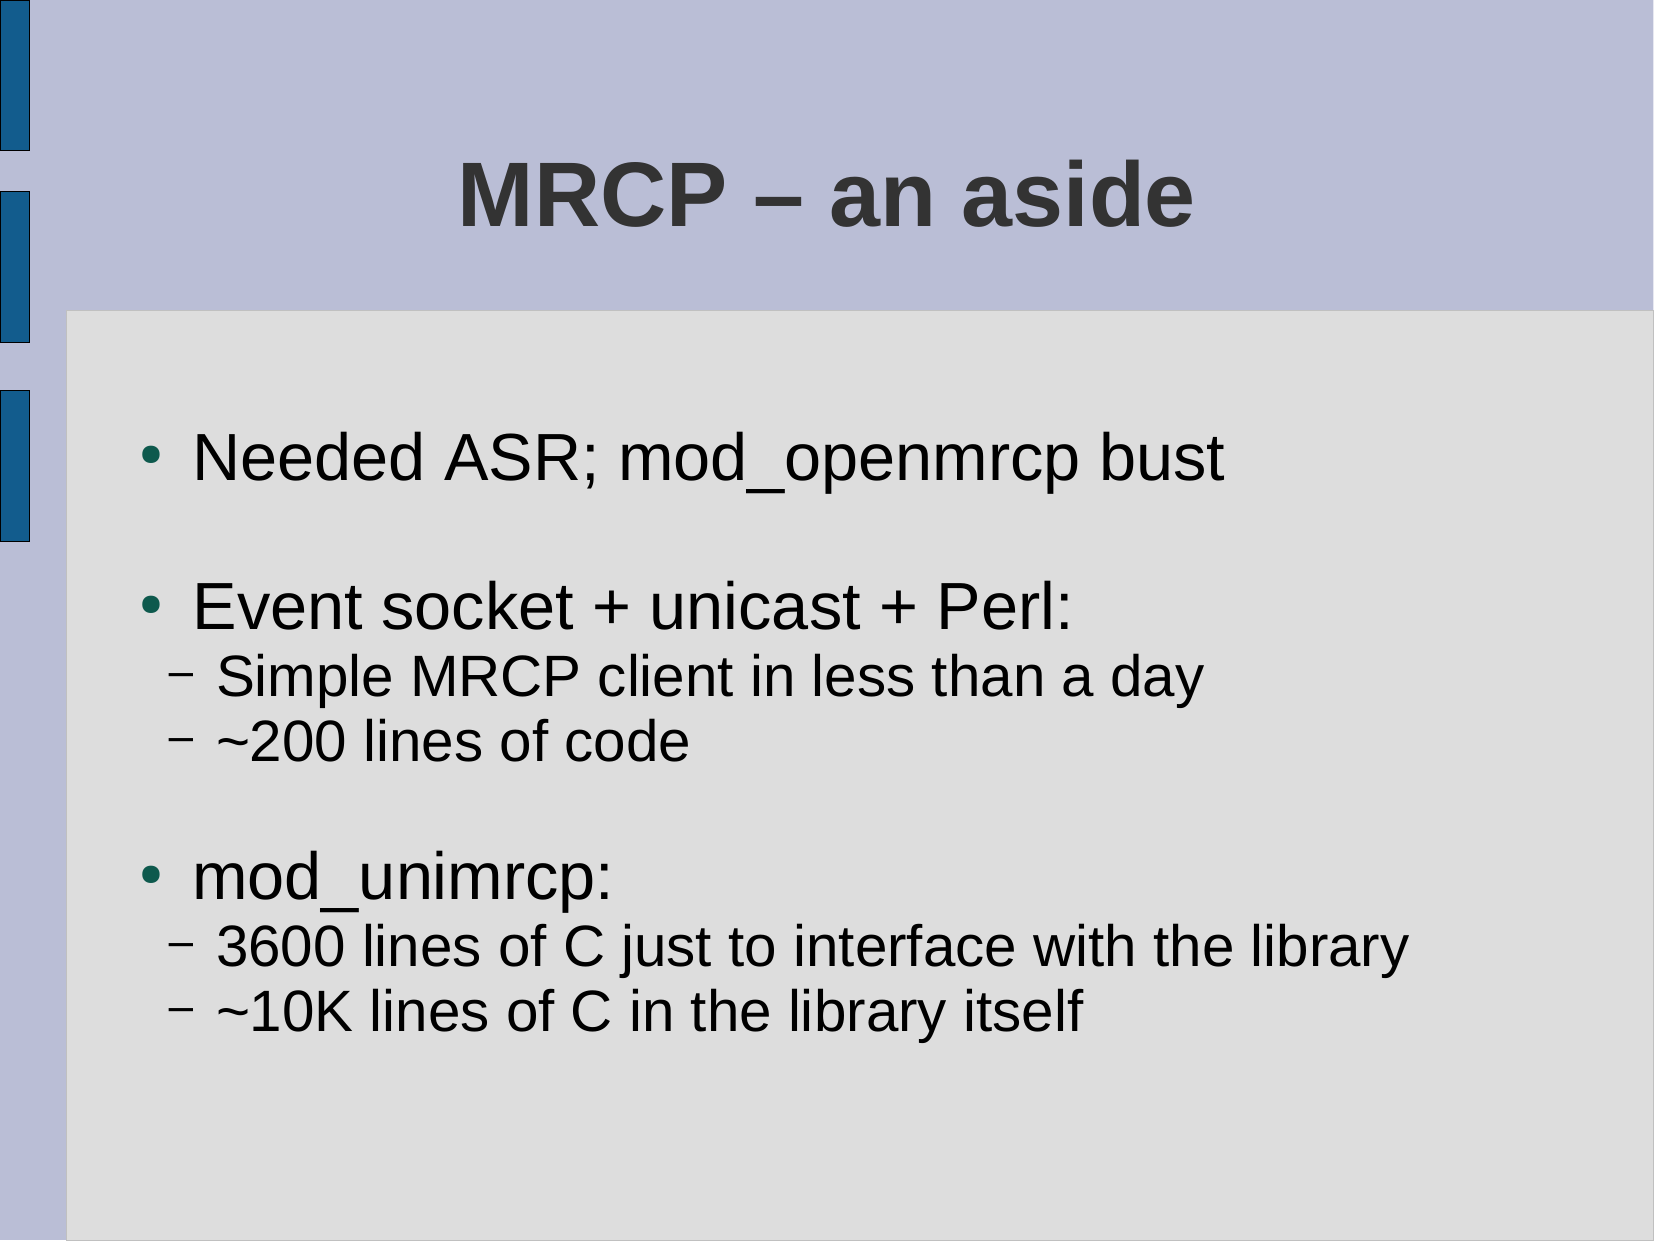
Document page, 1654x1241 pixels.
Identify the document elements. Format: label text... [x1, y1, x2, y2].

list Needed ASR; mod_openmrcp bust Event socket + unicast + Perl: Simple MRCP client in less than a day ~200 lines of code mod_unimrcp: 3600 lines of C just to interface with the library ~10K lines of C in the library itself [121, 344, 1534, 1149]
title MRCP – an aside [121, 98, 1534, 291]
